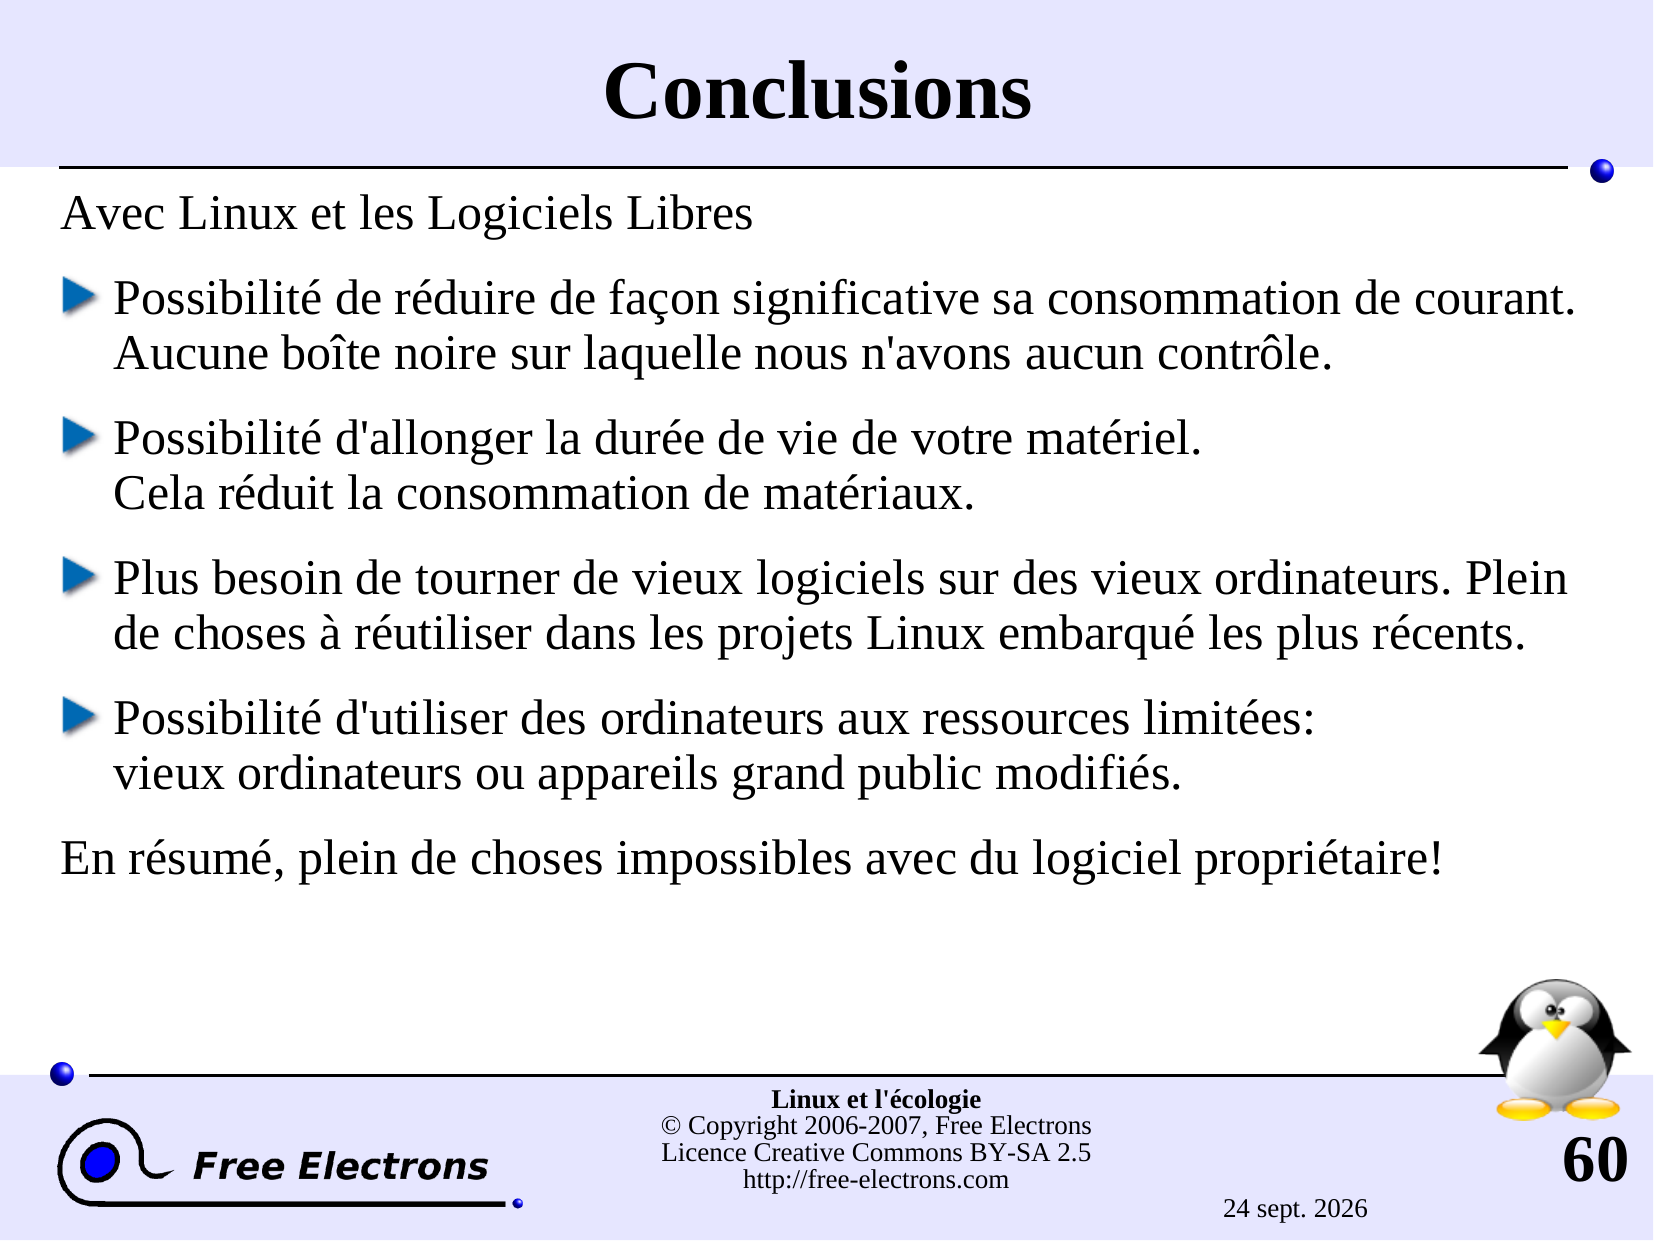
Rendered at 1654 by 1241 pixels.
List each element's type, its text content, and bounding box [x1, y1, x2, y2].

picture [50, 1107, 527, 1216]
picture [1476, 979, 1634, 1121]
list Avec Linux et les Logiciels Libres Possibilité de réduire de façon significative sa consommation de courant. Aucune boîte noire sur laquelle nous n'avons aucun contrôle. Possibilité d'allonger la durée de vie de votre matériel. Cela réduit la consommation de matériaux. Plus besoin de tourner de vieux logiciels sur des vieux ordinateurs. Plein de choses à réutiliser dans les projets Linux embarqué les plus récents. Possibilité d'utiliser des ordinateurs aux ressources limitées: vieux ordinateurs ou appareils grand public modifiés. En résumé, plein de choses impossibles avec du logiciel propriétaire! [42, 184, 1613, 1035]
title Conclusions [33, 29, 1604, 153]
